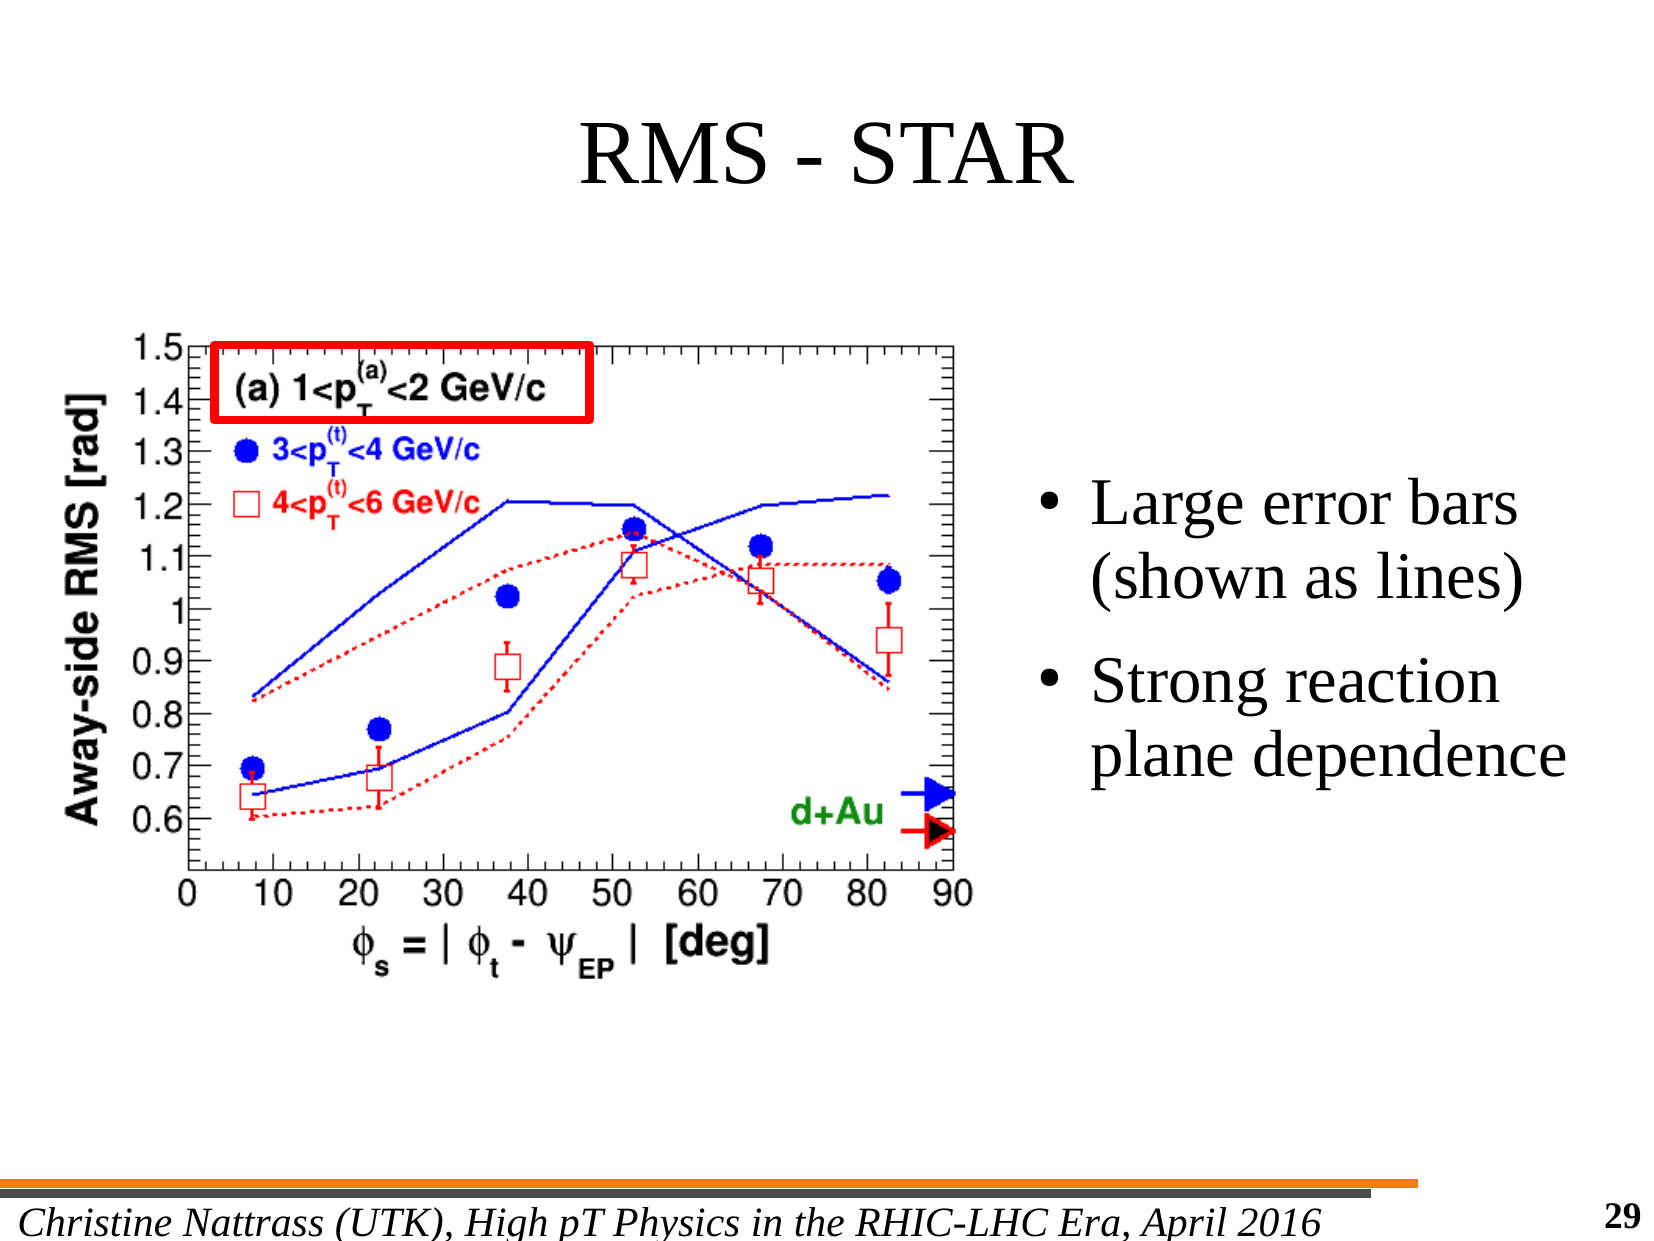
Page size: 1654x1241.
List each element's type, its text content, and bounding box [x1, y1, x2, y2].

picture [49, 327, 981, 991]
title RMS - STAR [82, 49, 1571, 257]
list Large error bars (shown as lines) Strong reaction plane dependence [1020, 465, 1602, 1010]
